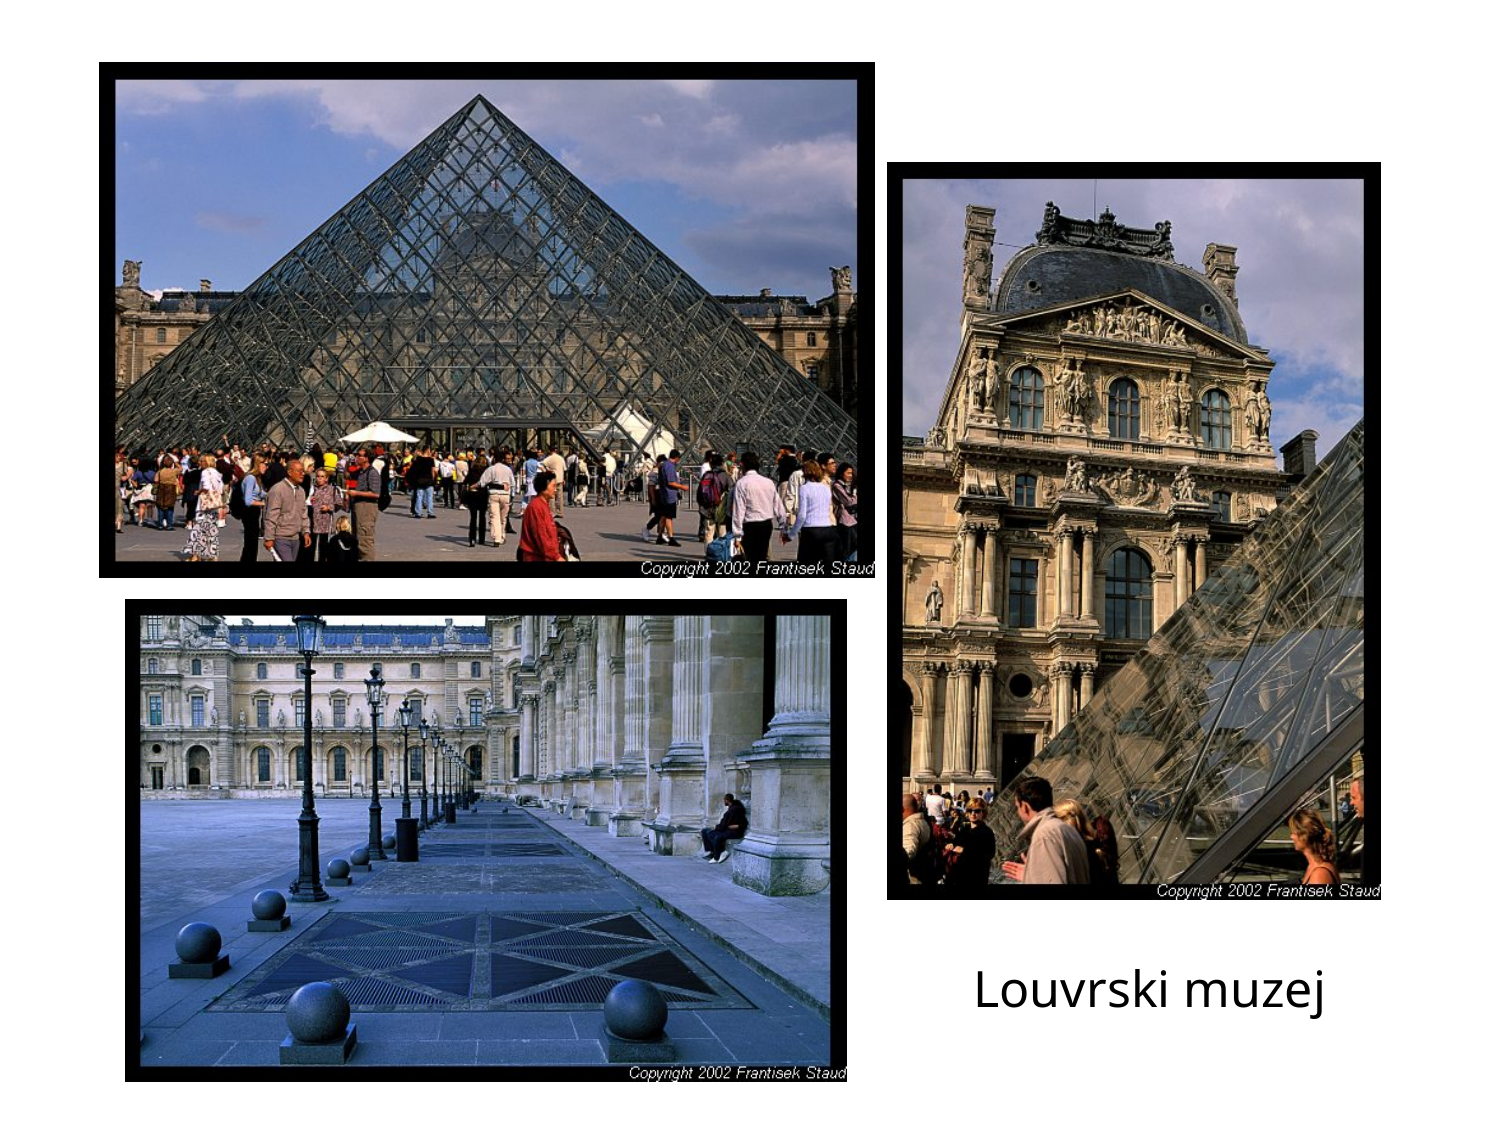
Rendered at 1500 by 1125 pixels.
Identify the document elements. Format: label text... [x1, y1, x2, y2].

picture [125, 599, 847, 1082]
text_box Louvrski muzej [937, 949, 1363, 1025]
picture [99, 62, 875, 578]
picture [887, 162, 1381, 900]
